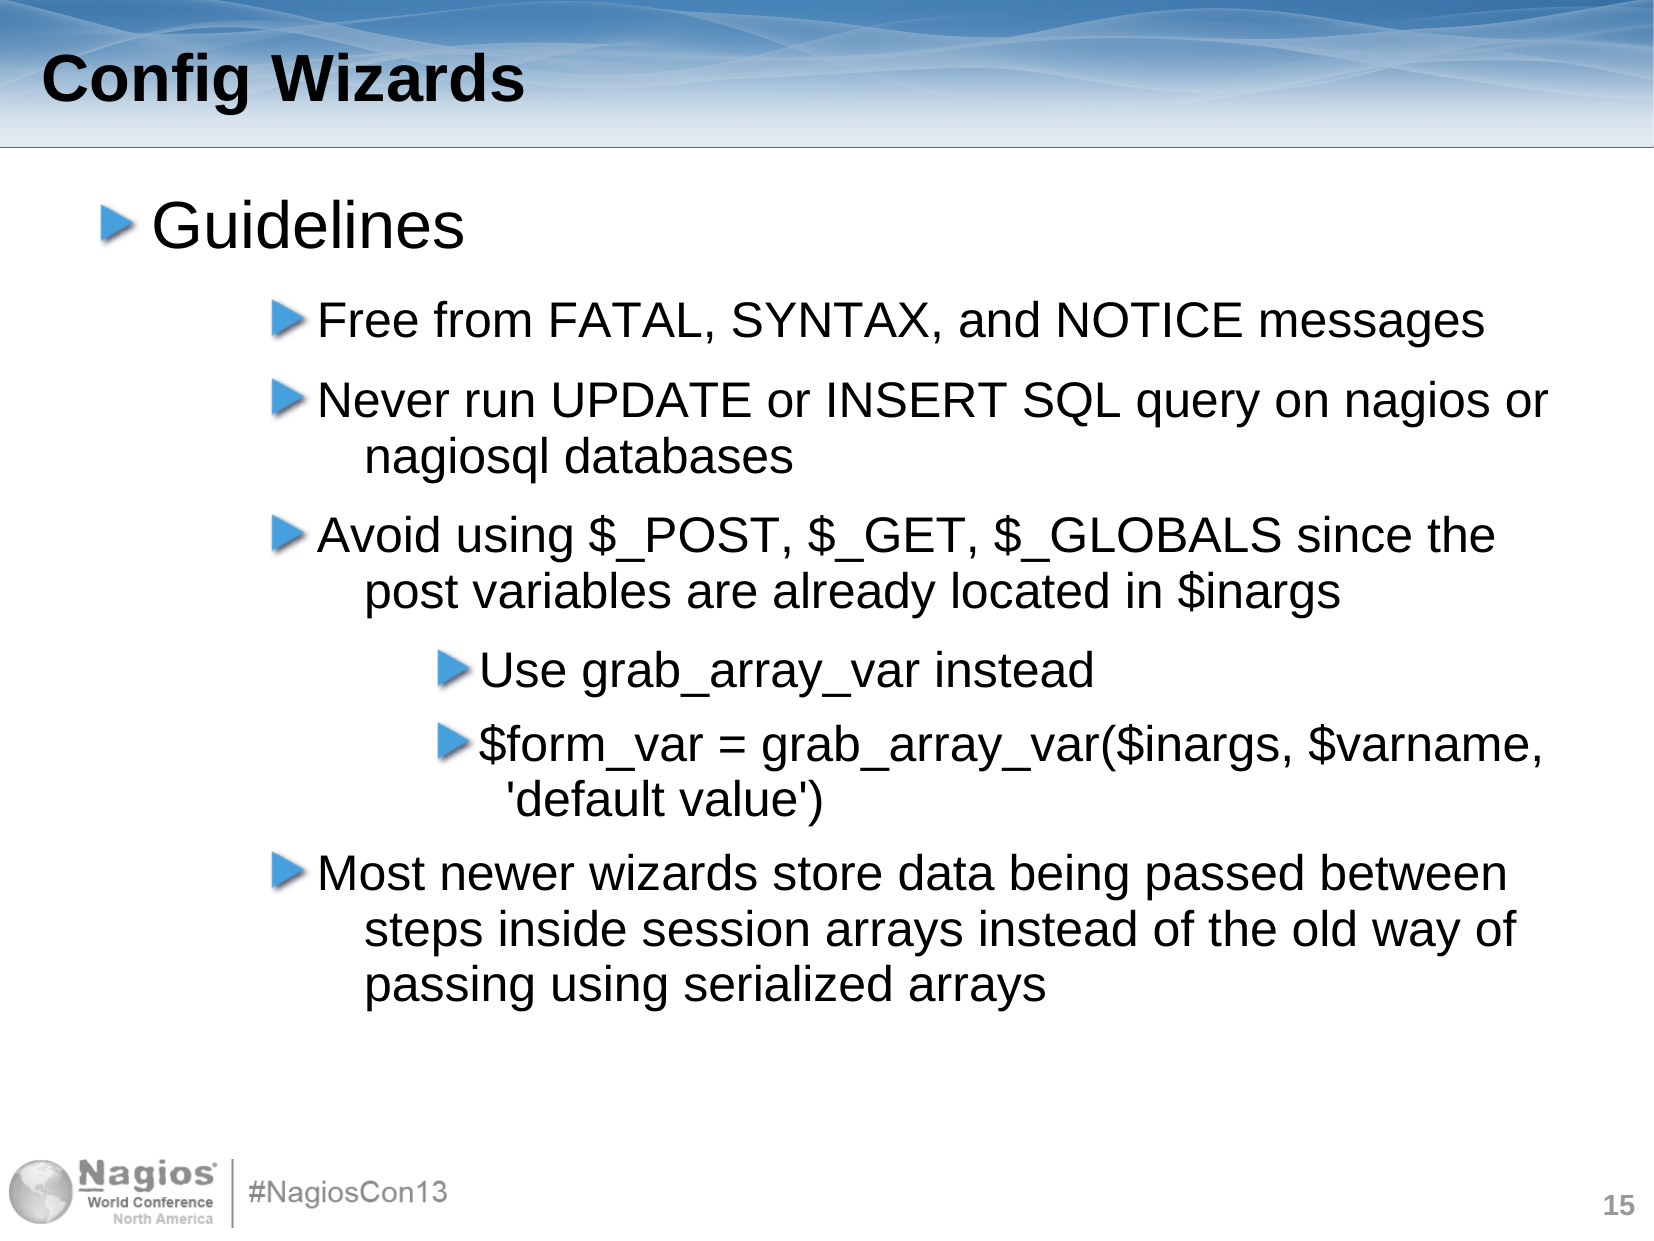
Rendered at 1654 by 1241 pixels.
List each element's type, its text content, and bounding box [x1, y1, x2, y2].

list Guidelines Free from FATAL, SYNTAX, and NOTICE messages Never run UPDATE or INSERT SQL query on nagios or nagiosql databases Avoid using $_POST, $_GET, $_GLOBALS since the post variables are already located in $inargs Use grab_array_var instead $form_var = grab_array_var($inargs, $varname, 'default value') Most newer wizards store data being passed between steps inside session arrays instead of the old way of passing using serialized arrays [80, 188, 1569, 1013]
picture [9, 1159, 453, 1228]
title Config Wizards [41, 29, 1248, 127]
picture [0, 0, 1654, 147]
